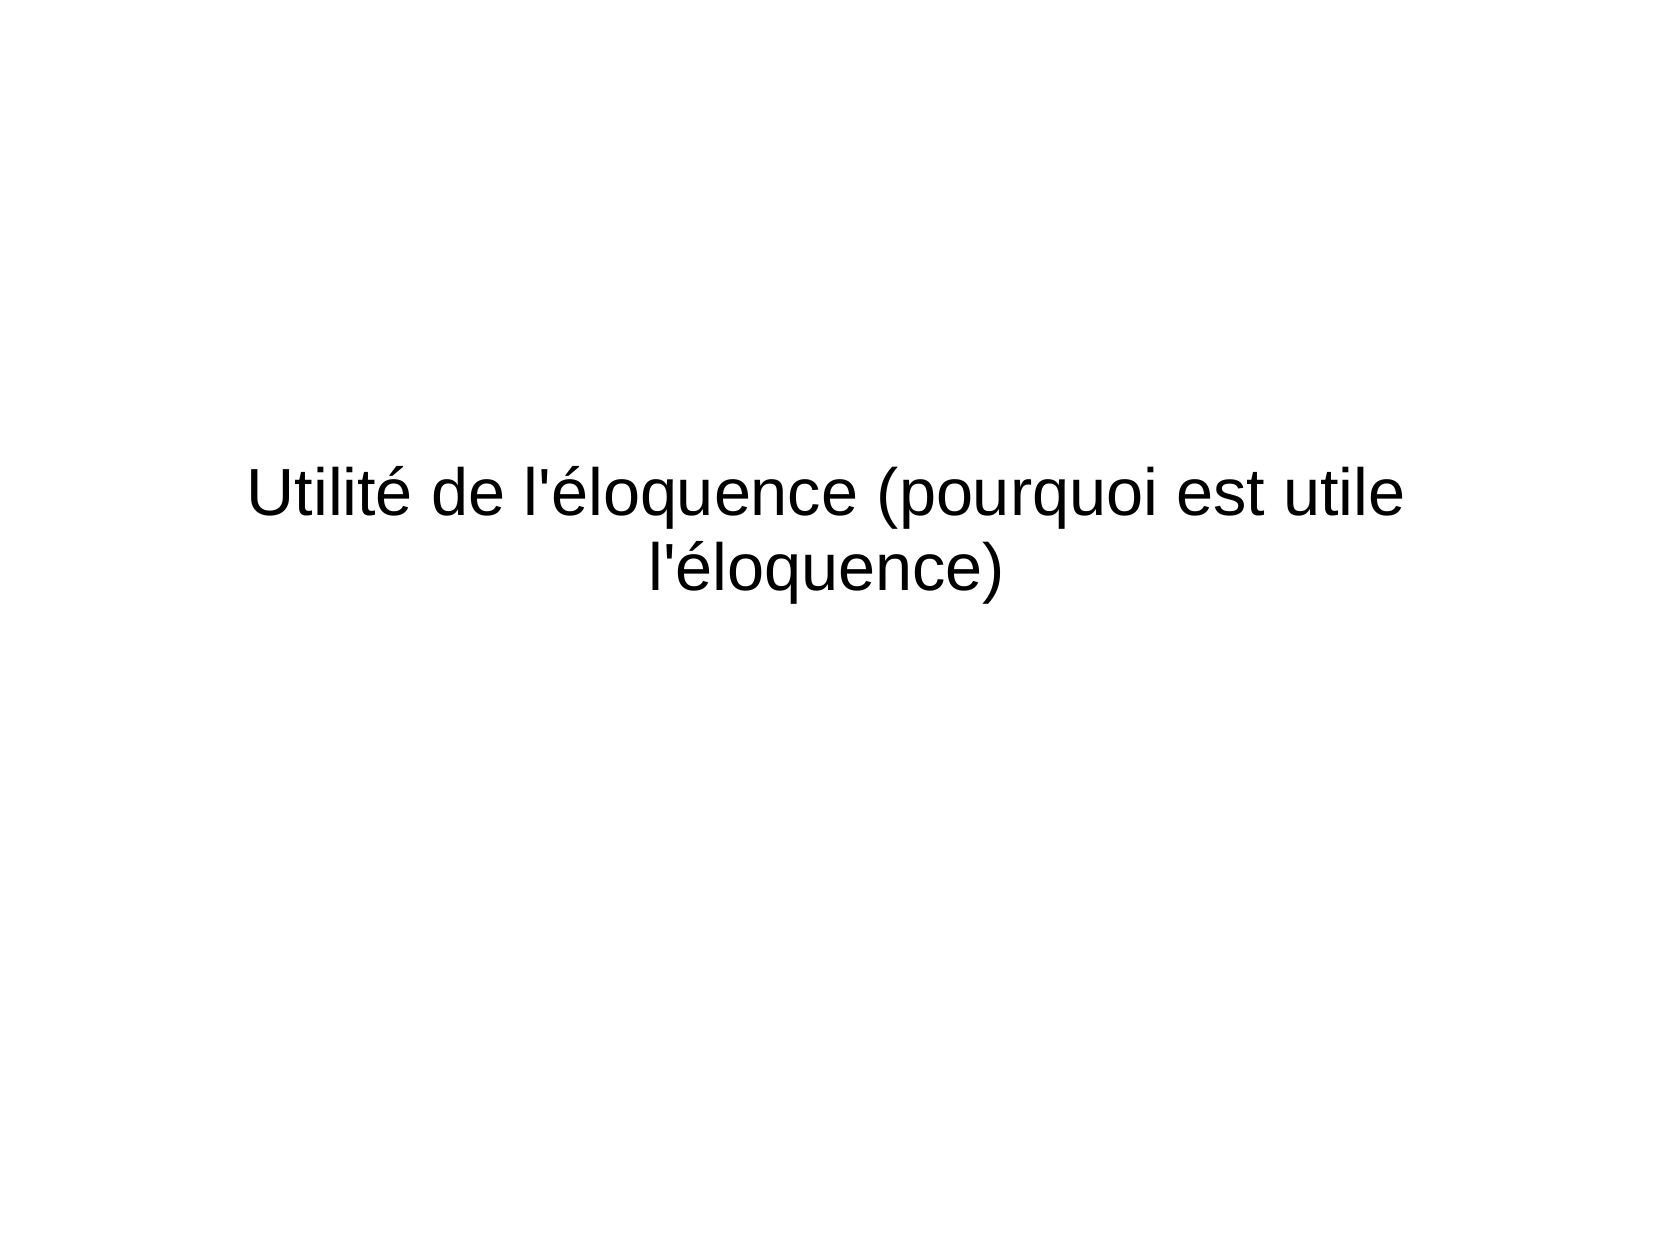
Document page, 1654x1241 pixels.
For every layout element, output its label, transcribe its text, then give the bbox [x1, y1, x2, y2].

subtitle Utilité de l'éloquence (pourquoi est utile l'éloquence) [82, 49, 1571, 1010]
